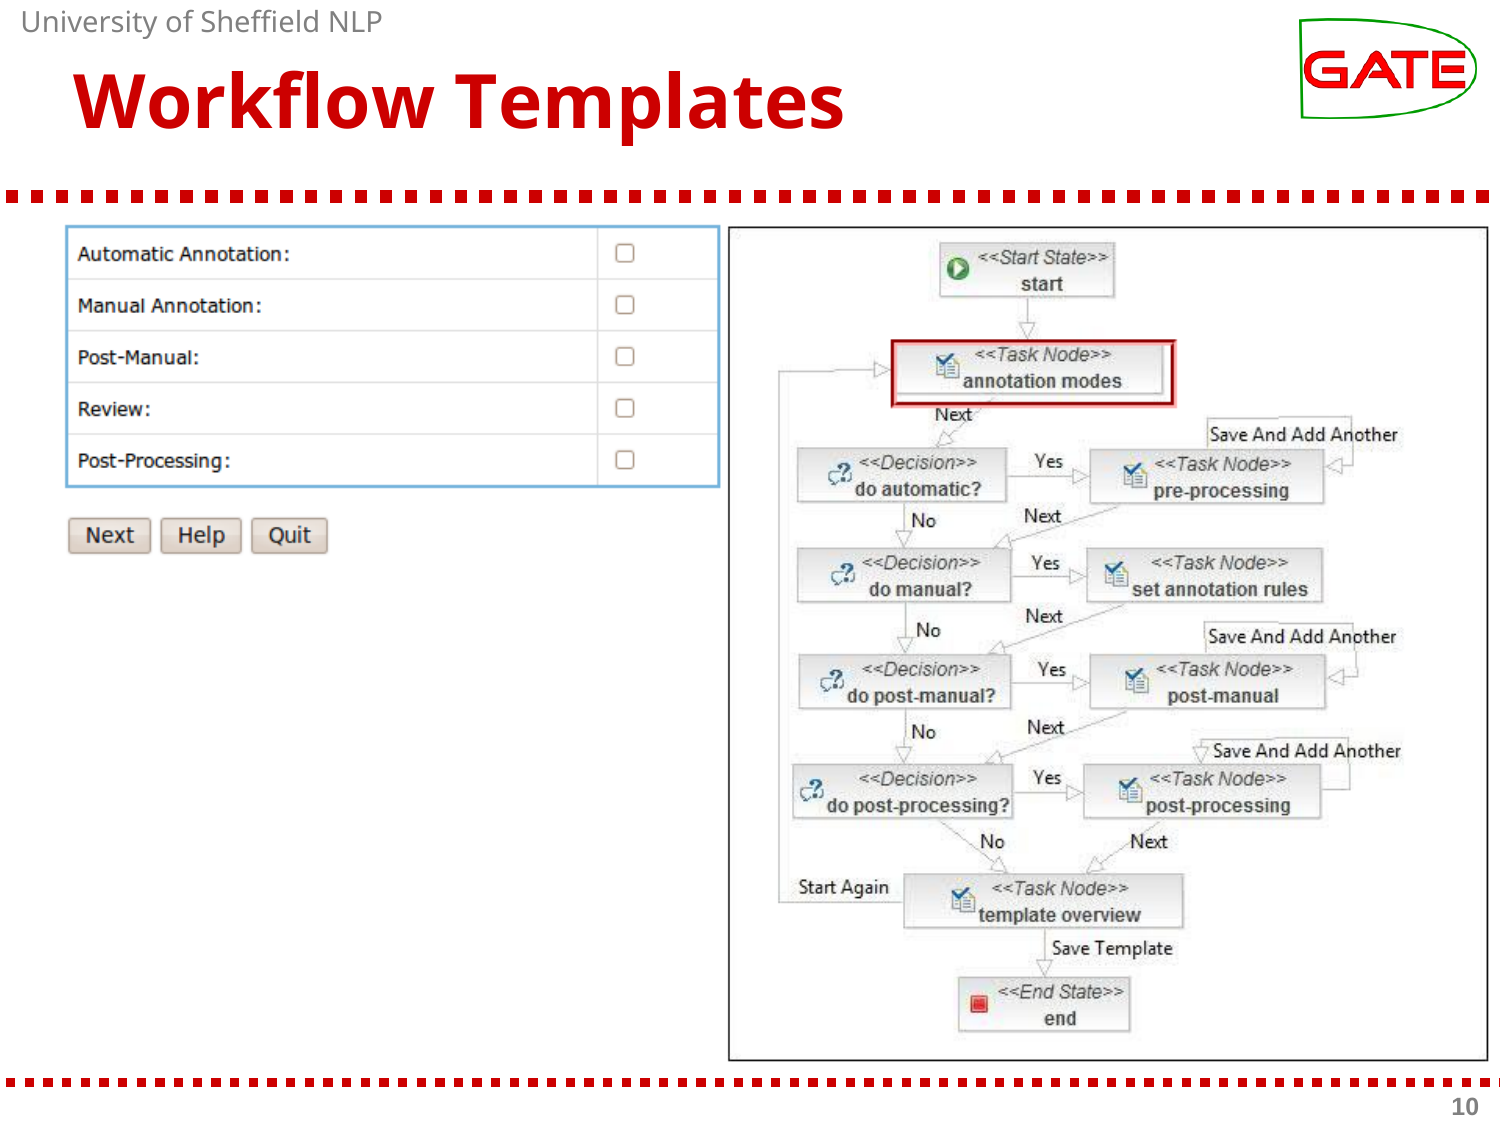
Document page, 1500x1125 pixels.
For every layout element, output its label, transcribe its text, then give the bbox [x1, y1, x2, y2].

picture [1407, 18, 1477, 119]
picture [56, 219, 1500, 1074]
title Workflow Templates [58, 0, 1407, 152]
text_box <number> [1144, 1082, 1495, 1125]
